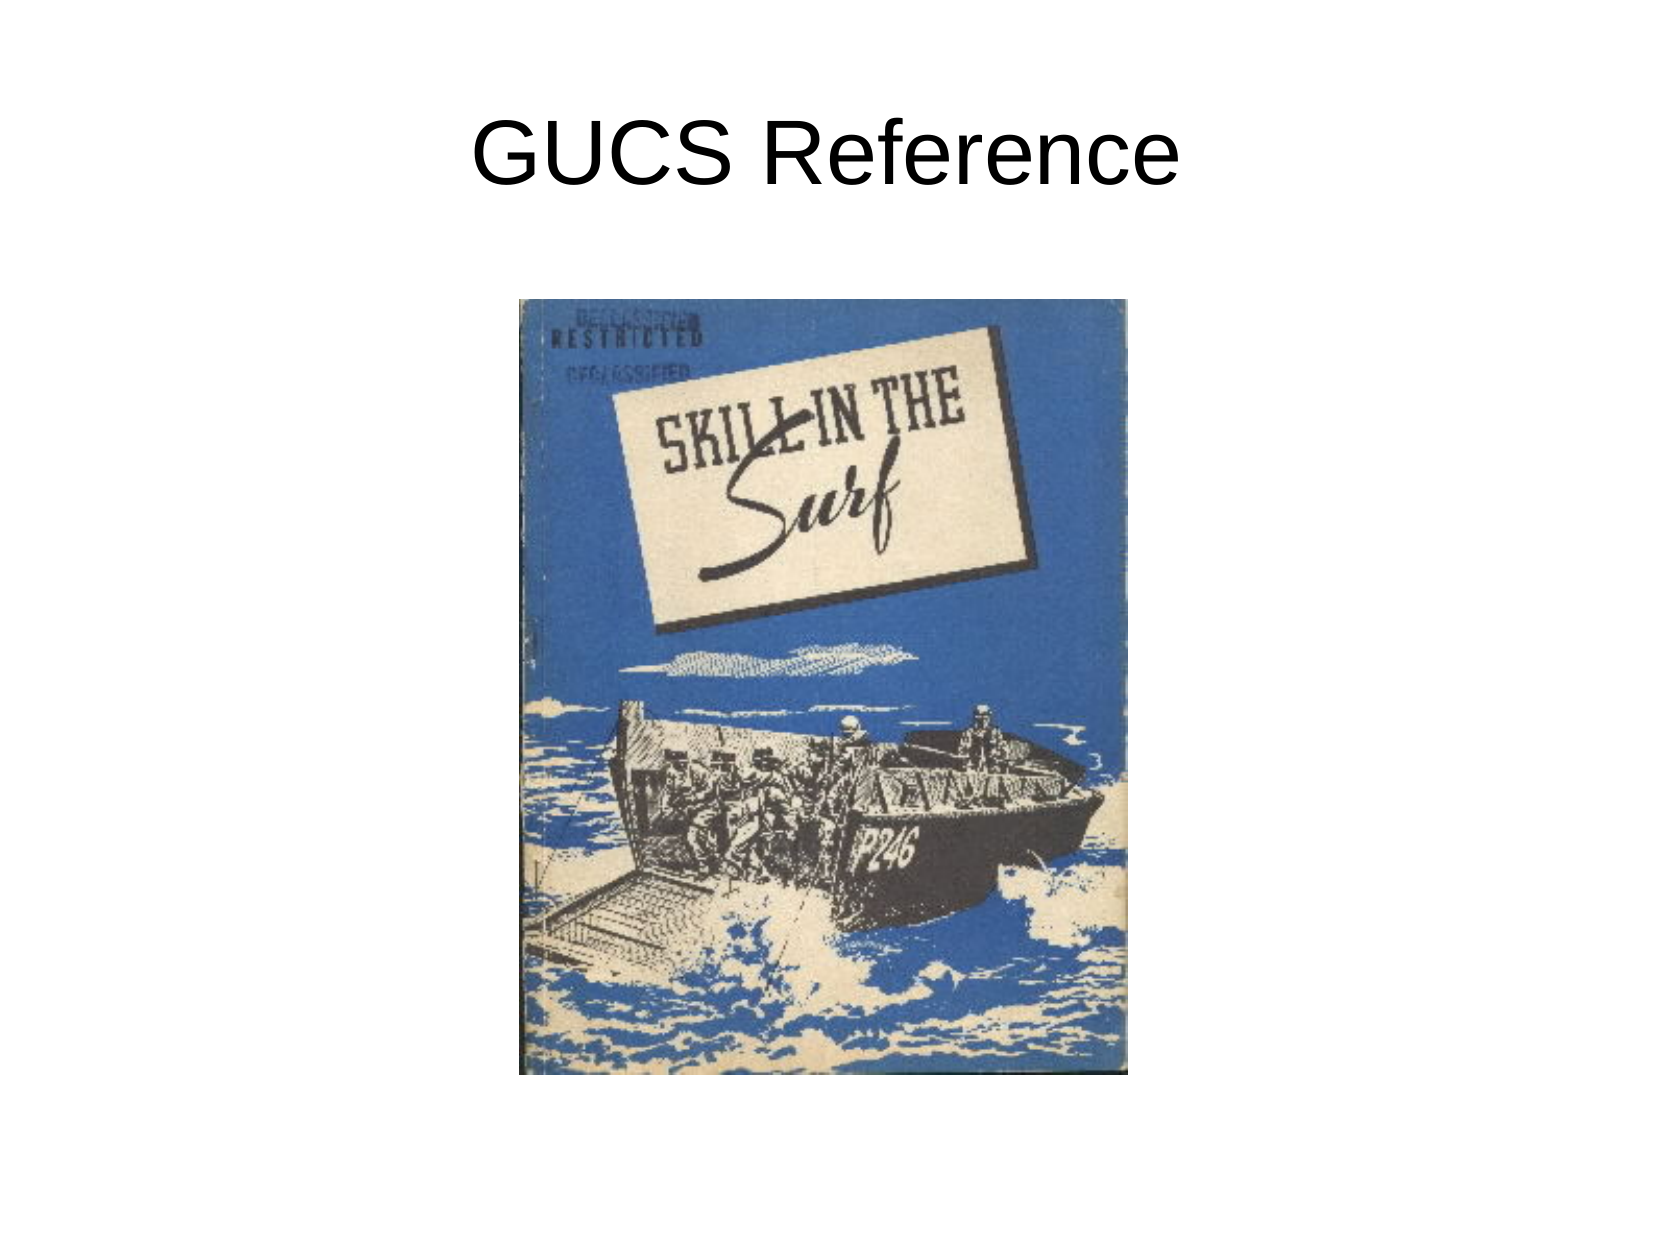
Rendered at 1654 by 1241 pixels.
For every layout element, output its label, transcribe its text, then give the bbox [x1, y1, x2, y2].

picture [519, 299, 1128, 1075]
title GUCS Reference [82, 49, 1571, 257]
